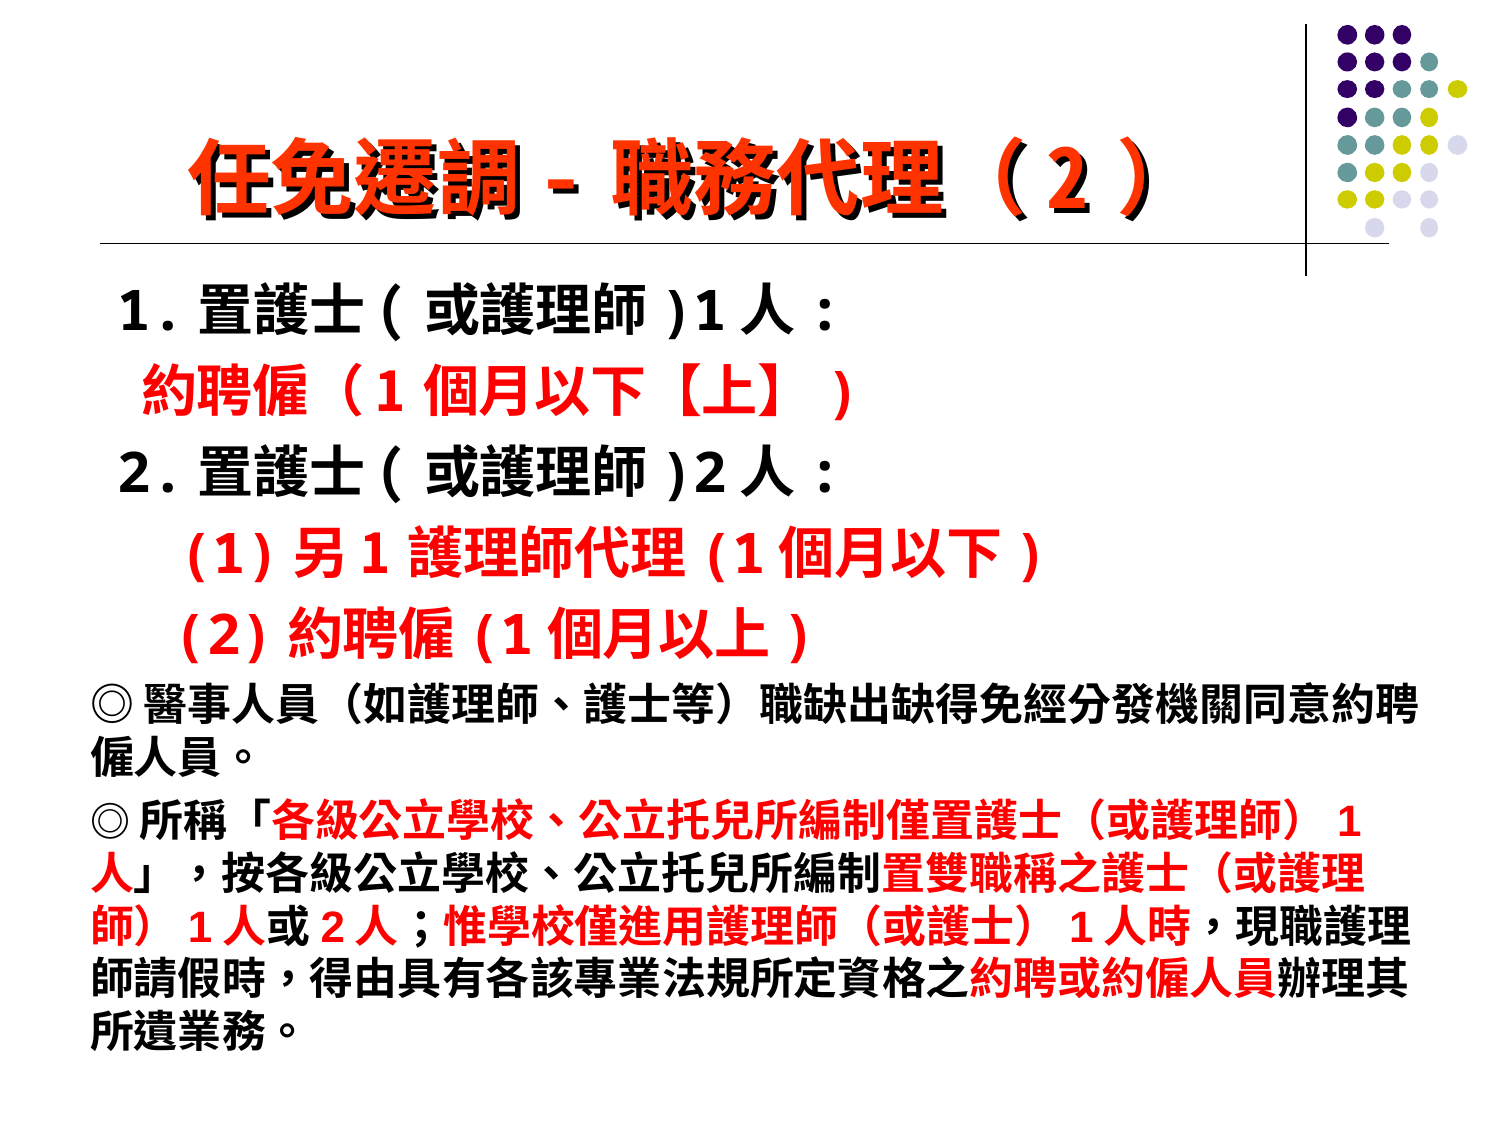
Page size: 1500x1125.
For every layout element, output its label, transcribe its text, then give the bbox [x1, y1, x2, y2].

title 任免遷調-職務代理（2） [74, 20, 1313, 233]
list 1.置護士(或護理師)1人: 約聘僱（1個月以下【上】) 2.置護士(或護理師)2人: (1)另1護理師代理(1個月以下) (2)約聘僱(1個月以上) ◎醫事人員（如護理師、護士等）職缺出缺得免經分發機關同意約聘僱人員。 ◎所稱「各級公立學校、公立托兒所編制僅置護士（或護理師）1人」，按各級公立學校、公立托兒所編制置雙職稱之護士（或護理師）1人或2人；惟學校僅進用護理師（或護士）1人時，現職護理師請假時，得由具有各該專業法規所定資格之約聘或約僱人員辦理其所遺業務。 [74, 267, 1459, 1071]
